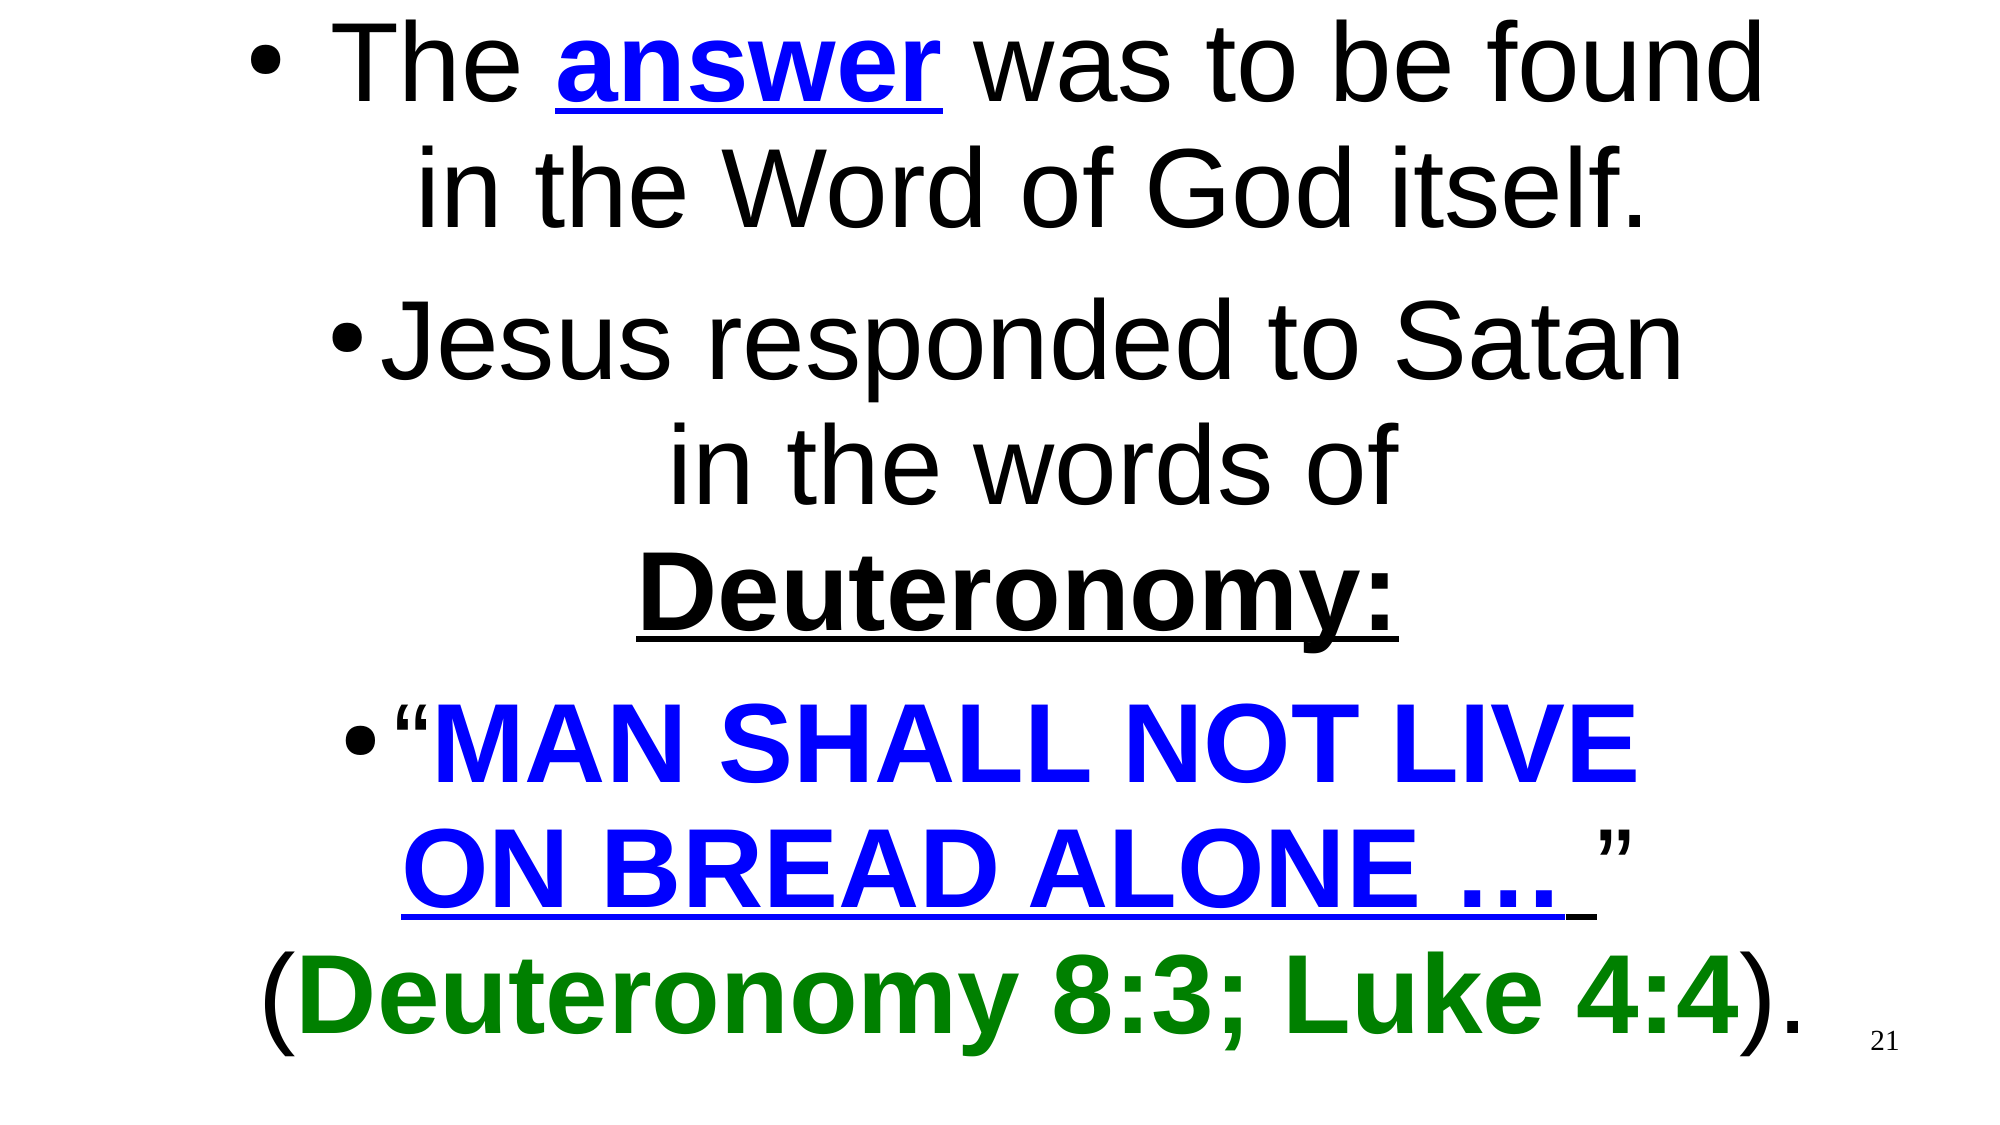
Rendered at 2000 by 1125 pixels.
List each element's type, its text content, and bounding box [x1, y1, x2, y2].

list The answer was to be found in the Word of God itself. Jesus responded to Satan in the words of Deuteronomy: “MAN SHALL NOT LIVE ON BREAD ALONE … ” (Deuteronomy 8:3; Luke 4:4). [0, 0, 1996, 1123]
